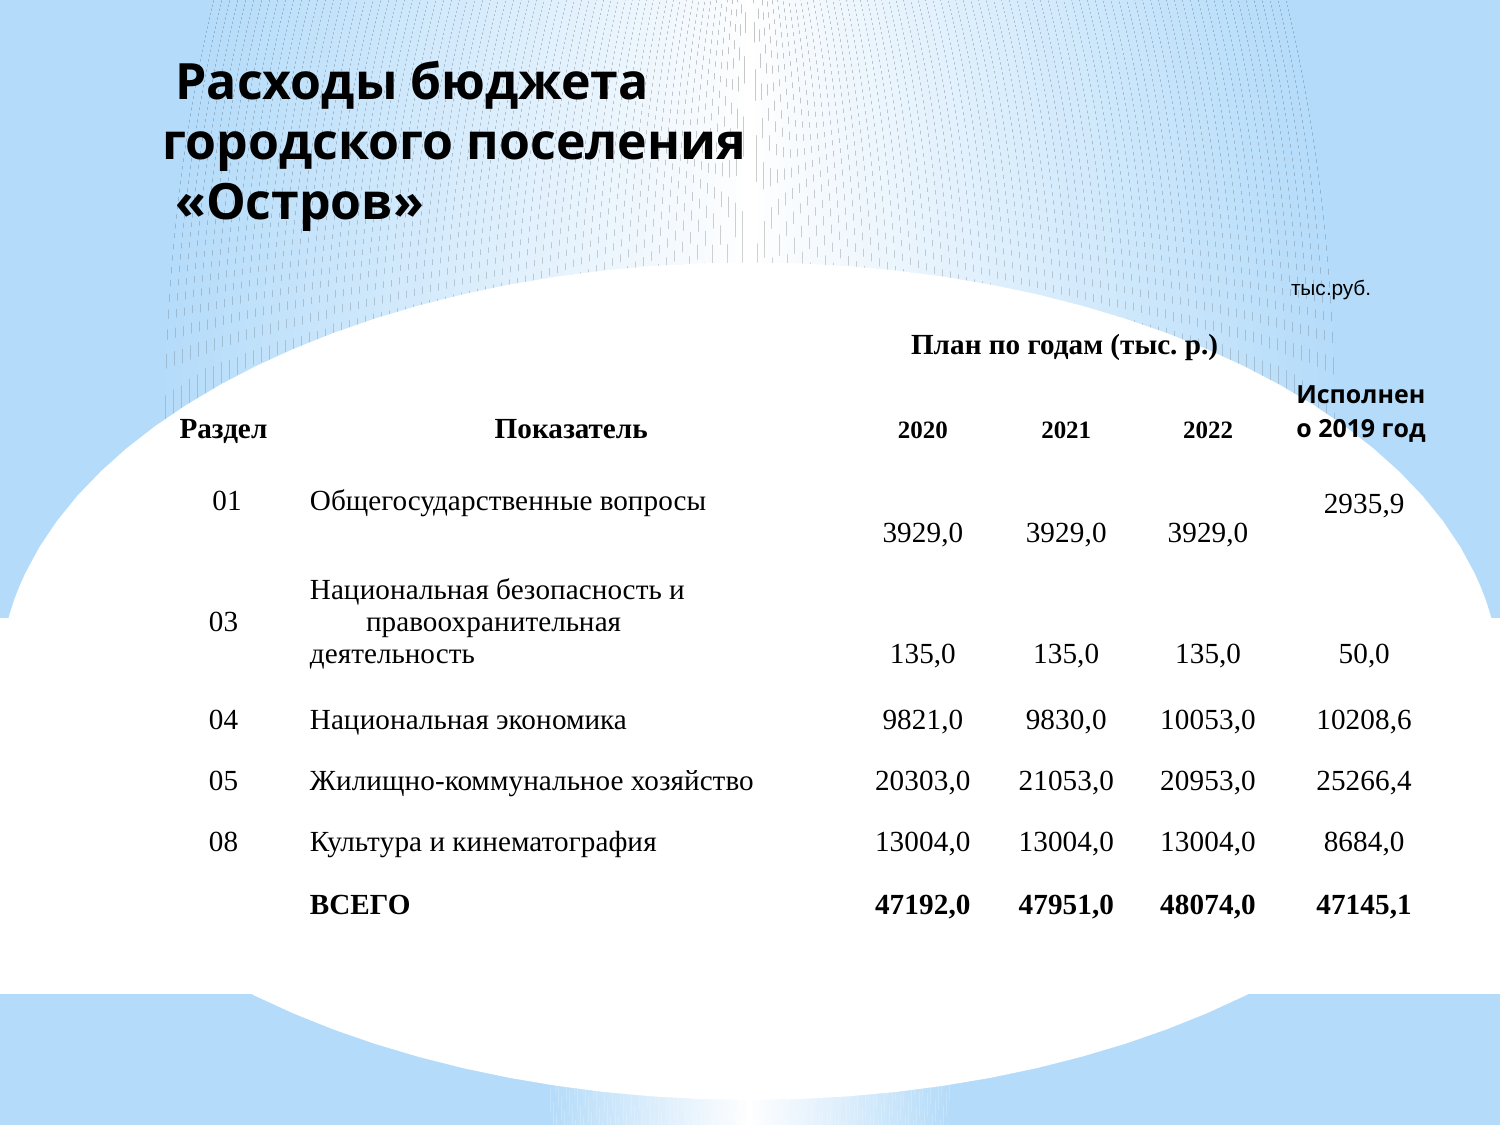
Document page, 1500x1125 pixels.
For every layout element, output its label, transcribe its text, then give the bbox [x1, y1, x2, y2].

table_cell 47192,0 [848, 866, 998, 929]
table_cell 03 [152, 556, 295, 677]
table_cell ВСЕГО [295, 866, 848, 929]
table_cell 135,0 [998, 556, 1135, 677]
table_cell 21053,0 [998, 743, 1135, 804]
table_cell 25266,4 [1281, 743, 1447, 804]
table_cell 8684,0 [1281, 804, 1447, 866]
table_cell 9821,0 [848, 677, 998, 743]
table_cell Общегосударственные вопросы [295, 452, 848, 556]
table_cell 08 [152, 804, 295, 866]
table_header Исполнено 2019 год [1281, 308, 1447, 452]
table_cell 50,0 [1281, 556, 1447, 677]
table_cell 48074,0 [1135, 866, 1281, 929]
table_header План по годам (тыс. р.) [848, 308, 1281, 369]
table_cell 2021 [998, 369, 1135, 452]
table_cell 47145,1 [1281, 866, 1447, 929]
table_header Показатель [295, 308, 848, 452]
table_cell Жилищно-коммунальное хозяйство [295, 743, 848, 804]
table_cell Национальная экономика [295, 677, 848, 743]
table_cell 10053,0 [1135, 677, 1281, 743]
table_cell 3929,0 [1135, 452, 1281, 556]
table_cell 47951,0 [998, 866, 1135, 929]
table_cell 3929,0 [848, 452, 998, 556]
table_cell 135,0 [1135, 556, 1281, 677]
table_cell 13004,0 [848, 804, 998, 866]
table_cell Культура и кинематография [295, 804, 848, 866]
table_cell 01 [152, 452, 295, 556]
text_box Расходы бюджета городского поселения «Остров» [147, 42, 1423, 231]
table_cell 135,0 [848, 556, 998, 677]
table_cell 10208,6 [1281, 677, 1447, 743]
table_cell 13004,0 [998, 804, 1135, 866]
table_cell 13004,0 [1135, 804, 1281, 866]
table_cell 9830,0 [998, 677, 1135, 743]
table_cell 20303,0 [848, 743, 998, 804]
table_cell 20953,0 [1135, 743, 1281, 804]
table_header Раздел [152, 308, 295, 452]
table_cell Национальная безопасность и правоохранительная деятельность [295, 556, 848, 677]
text_box тыс.руб. [1151, 267, 1386, 307]
table_cell 2022 [1135, 369, 1281, 452]
table_cell 04 [152, 677, 295, 743]
table_cell 2020 [848, 369, 998, 452]
table_cell 2935,9 [1281, 452, 1447, 556]
table_cell 3929,0 [998, 452, 1135, 556]
table_cell 05 [152, 743, 295, 804]
table_cell [152, 866, 295, 929]
